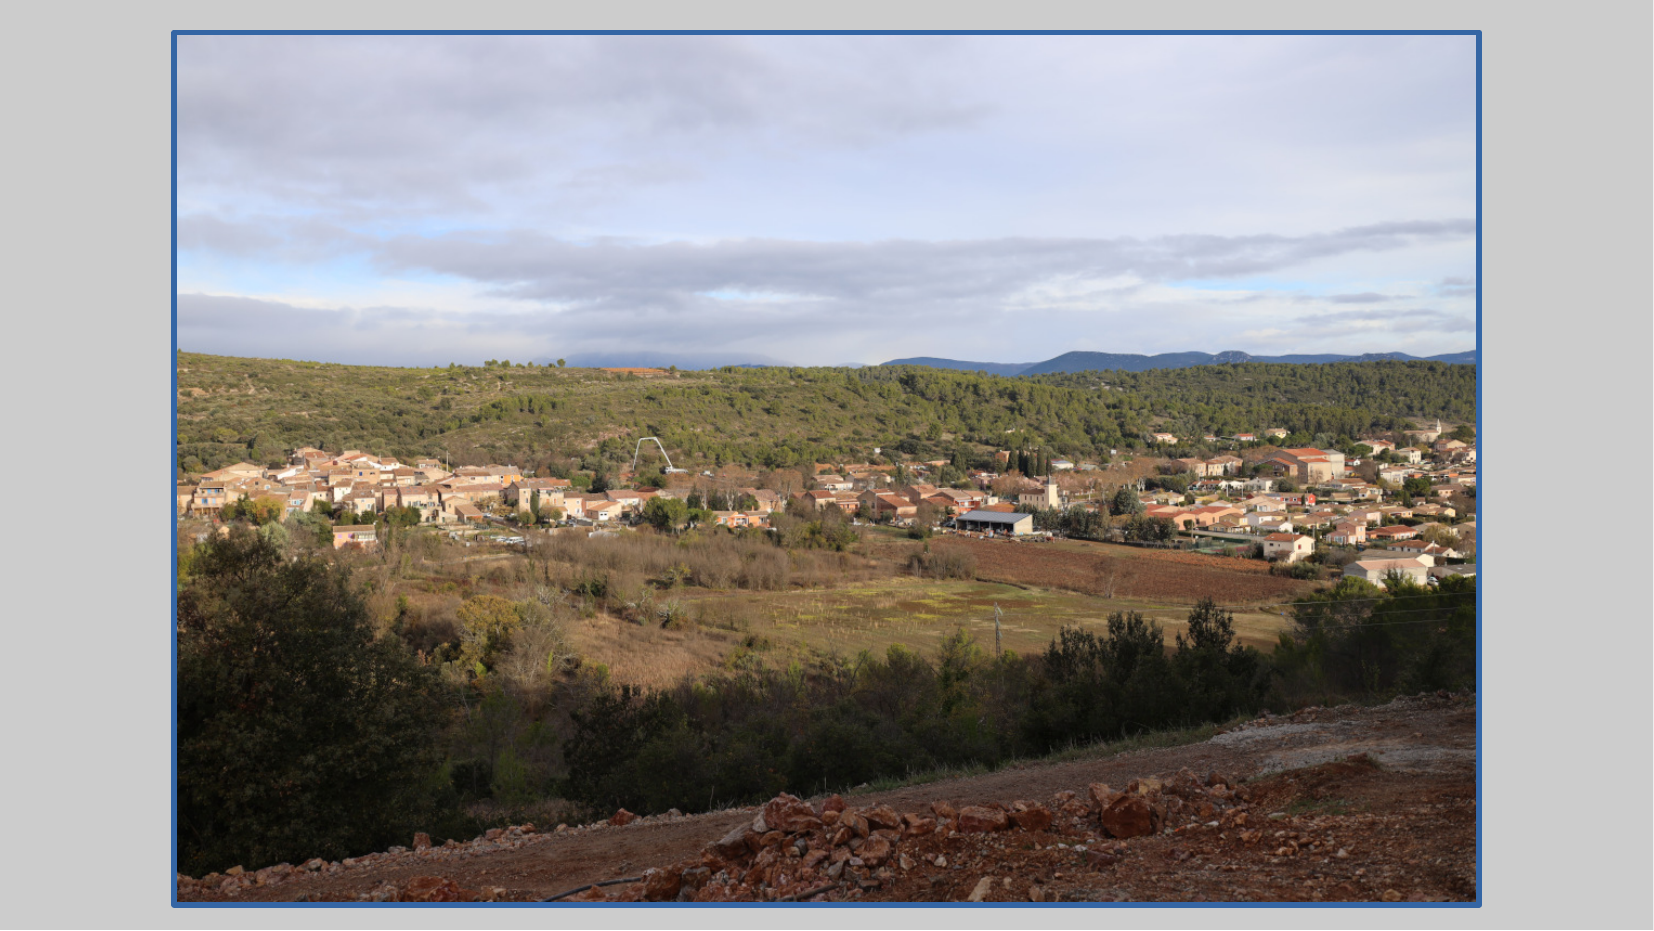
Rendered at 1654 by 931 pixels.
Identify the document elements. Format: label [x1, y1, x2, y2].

picture [177, 35, 1477, 902]
